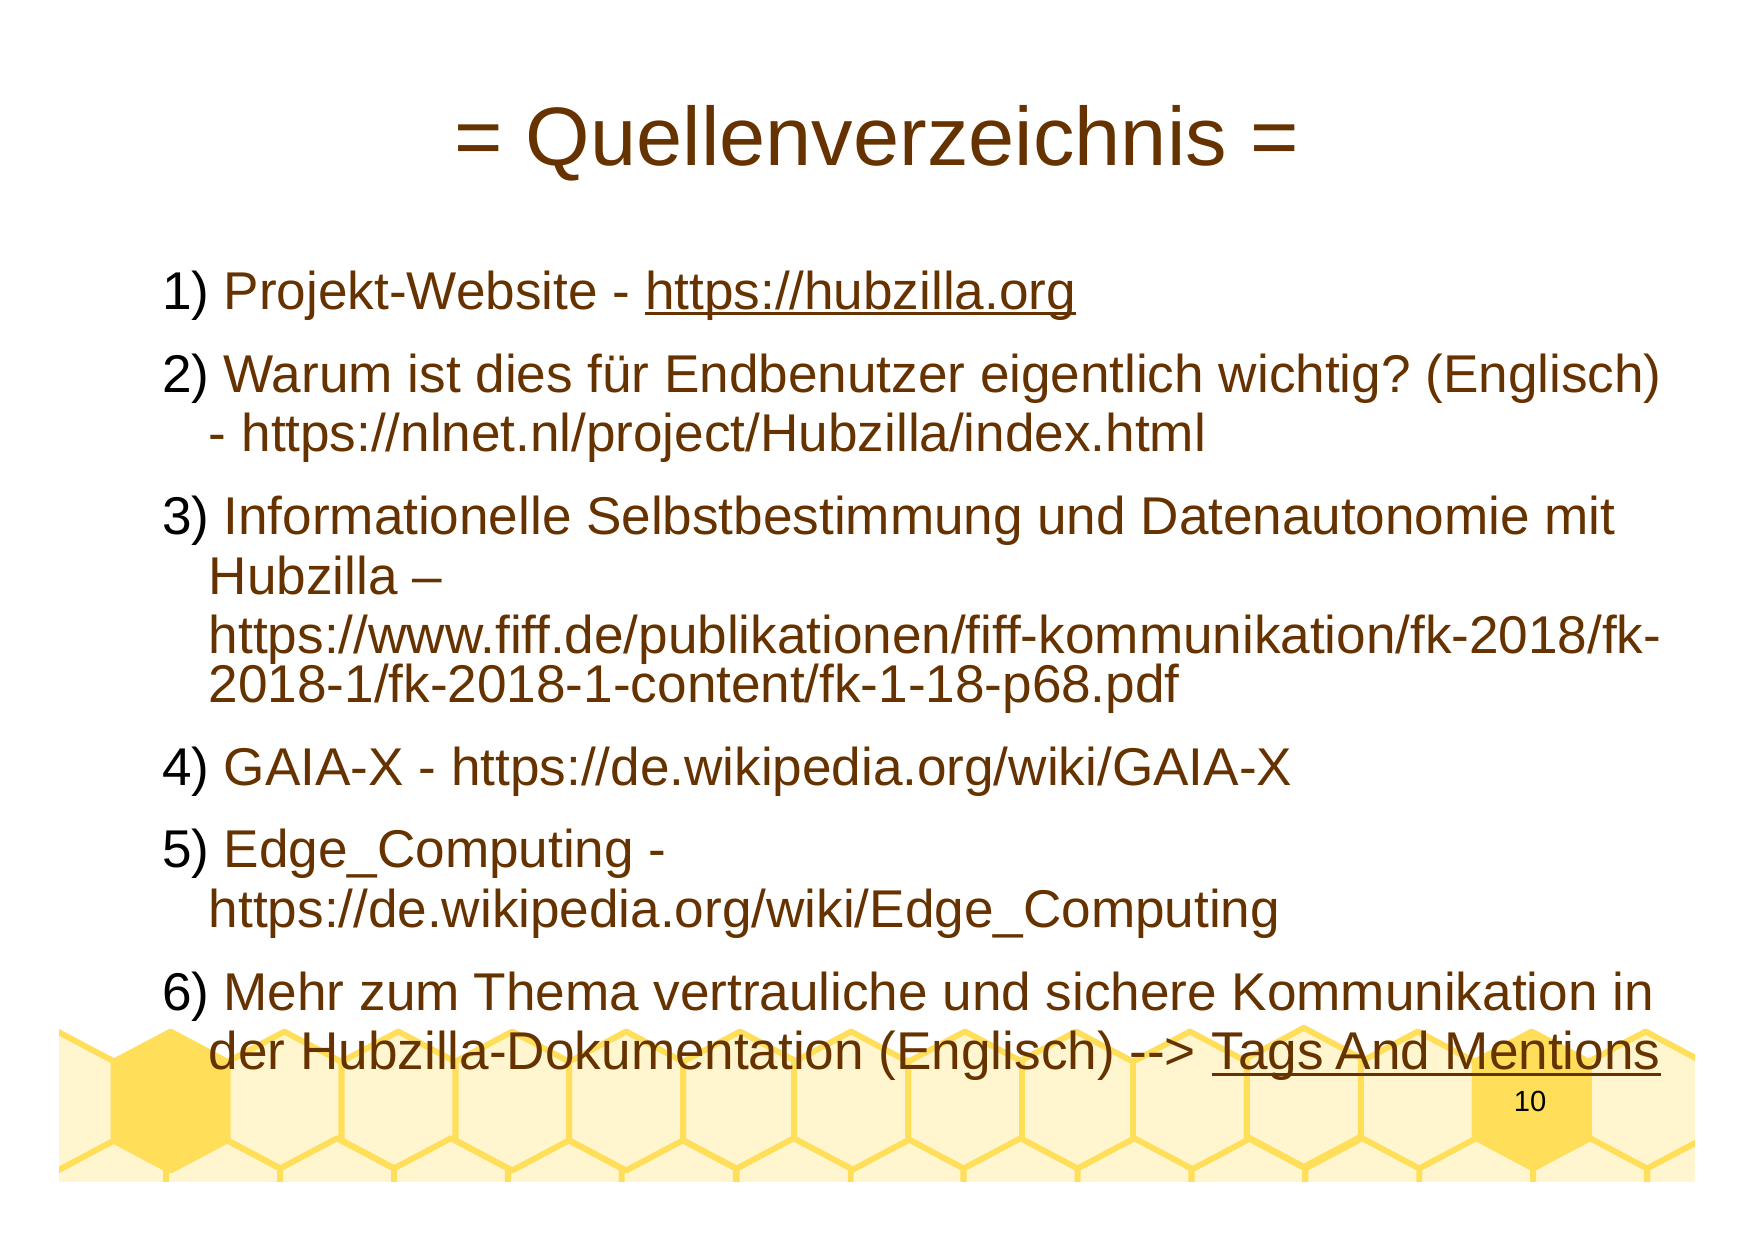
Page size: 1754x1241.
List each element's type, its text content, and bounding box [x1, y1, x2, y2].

list Projekt-Website - https://hubzilla.org Warum ist dies für Endbenutzer eigentlich wichtig? (Englisch) - https://nlnet.nl/project/Hubzilla/index.html Informationelle Selbstbestimmung und Datenautonomie mit Hubzilla – https://www.fiff.de/publikationen/fiff-kommunikation/fk-2018/fk-2018-1/fk-2018-1-content/fk-1-18-p68.pdf GAIA-X - https://de.wikipedia.org/wiki/GAIA-X Edge_Computing - https://de.wikipedia.org/wiki/Edge_Computing Mehr zum Thema vertrauliche und sichere Kommunikation in der Hubzilla-Dokumentation (Englisch) --> Tags And Mentions [146, 261, 1678, 1099]
title = Quellenverzeichnis = [146, 47, 1608, 226]
